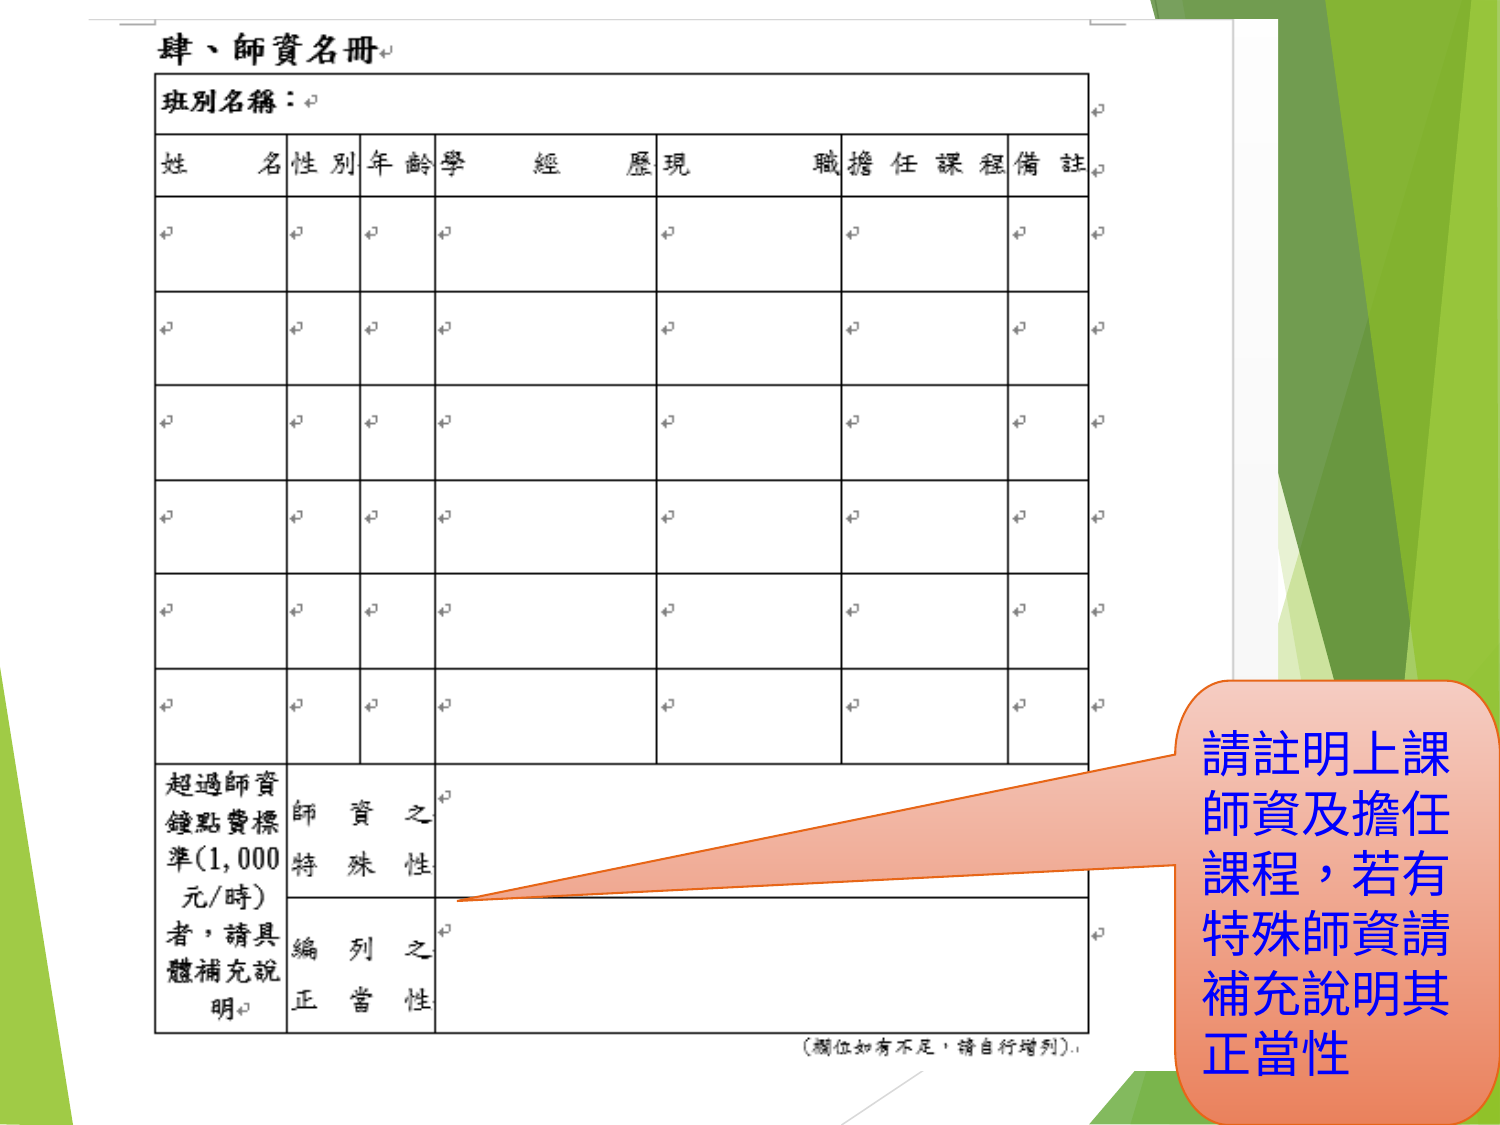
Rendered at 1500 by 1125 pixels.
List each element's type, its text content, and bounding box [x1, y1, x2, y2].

picture [88, 19, 1279, 1071]
text_box 請註明上課師資及擔任課程，若有特殊師資請補充說明其正當性 [456, 680, 1500, 1125]
